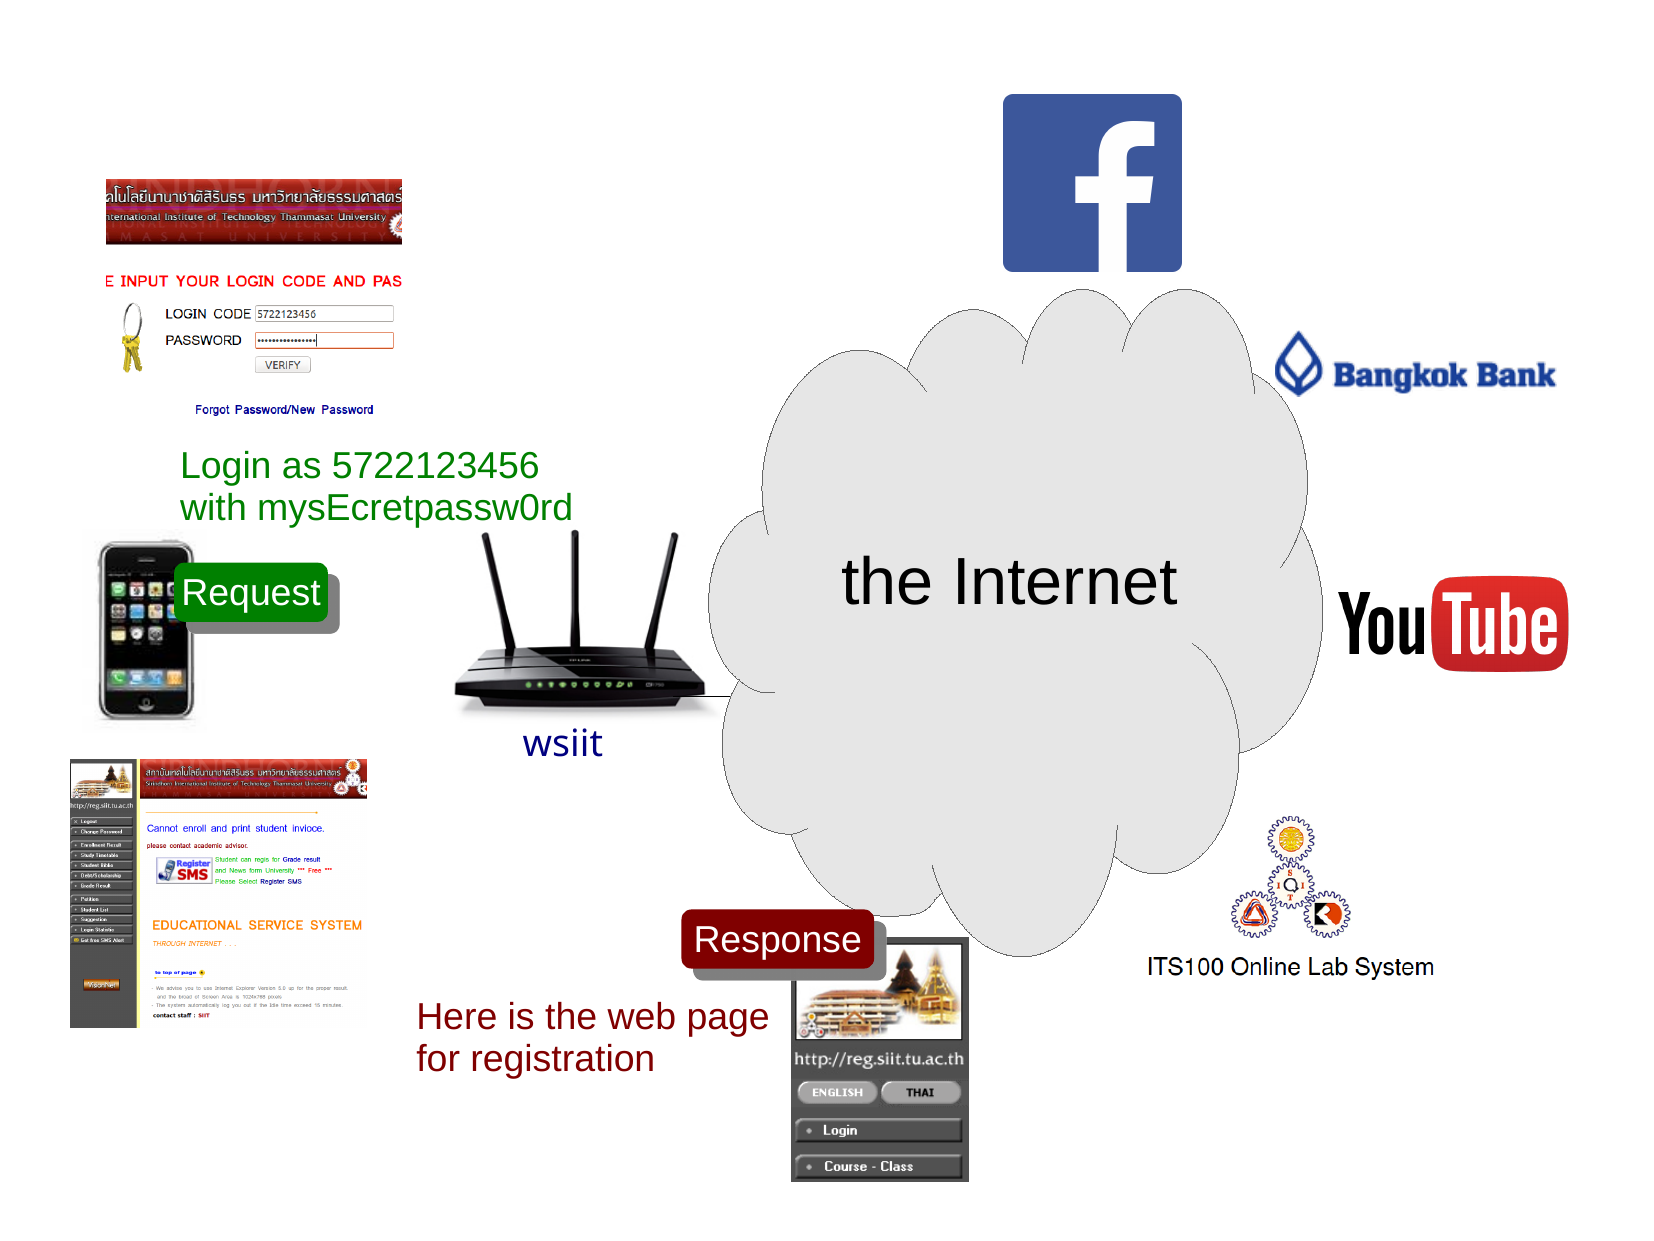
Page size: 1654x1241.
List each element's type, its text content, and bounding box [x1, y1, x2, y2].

picture [1275, 513, 1630, 734]
text_box Login as 5722123456 with mysEcretpassw0rd [165, 437, 589, 536]
picture [1275, 330, 1557, 397]
text_box Here is the web page for registration [401, 987, 785, 1087]
picture [106, 179, 402, 426]
picture [82, 529, 207, 733]
text_box Response [681, 909, 875, 969]
text_box [708, 289, 1308, 957]
picture [70, 759, 367, 1028]
picture [434, 510, 721, 733]
picture [1139, 808, 1436, 981]
text_box Request [174, 562, 328, 622]
text_box the Internet [826, 536, 1195, 627]
text_box wsiit [507, 708, 638, 777]
picture [791, 937, 969, 1182]
picture [1003, 94, 1182, 272]
